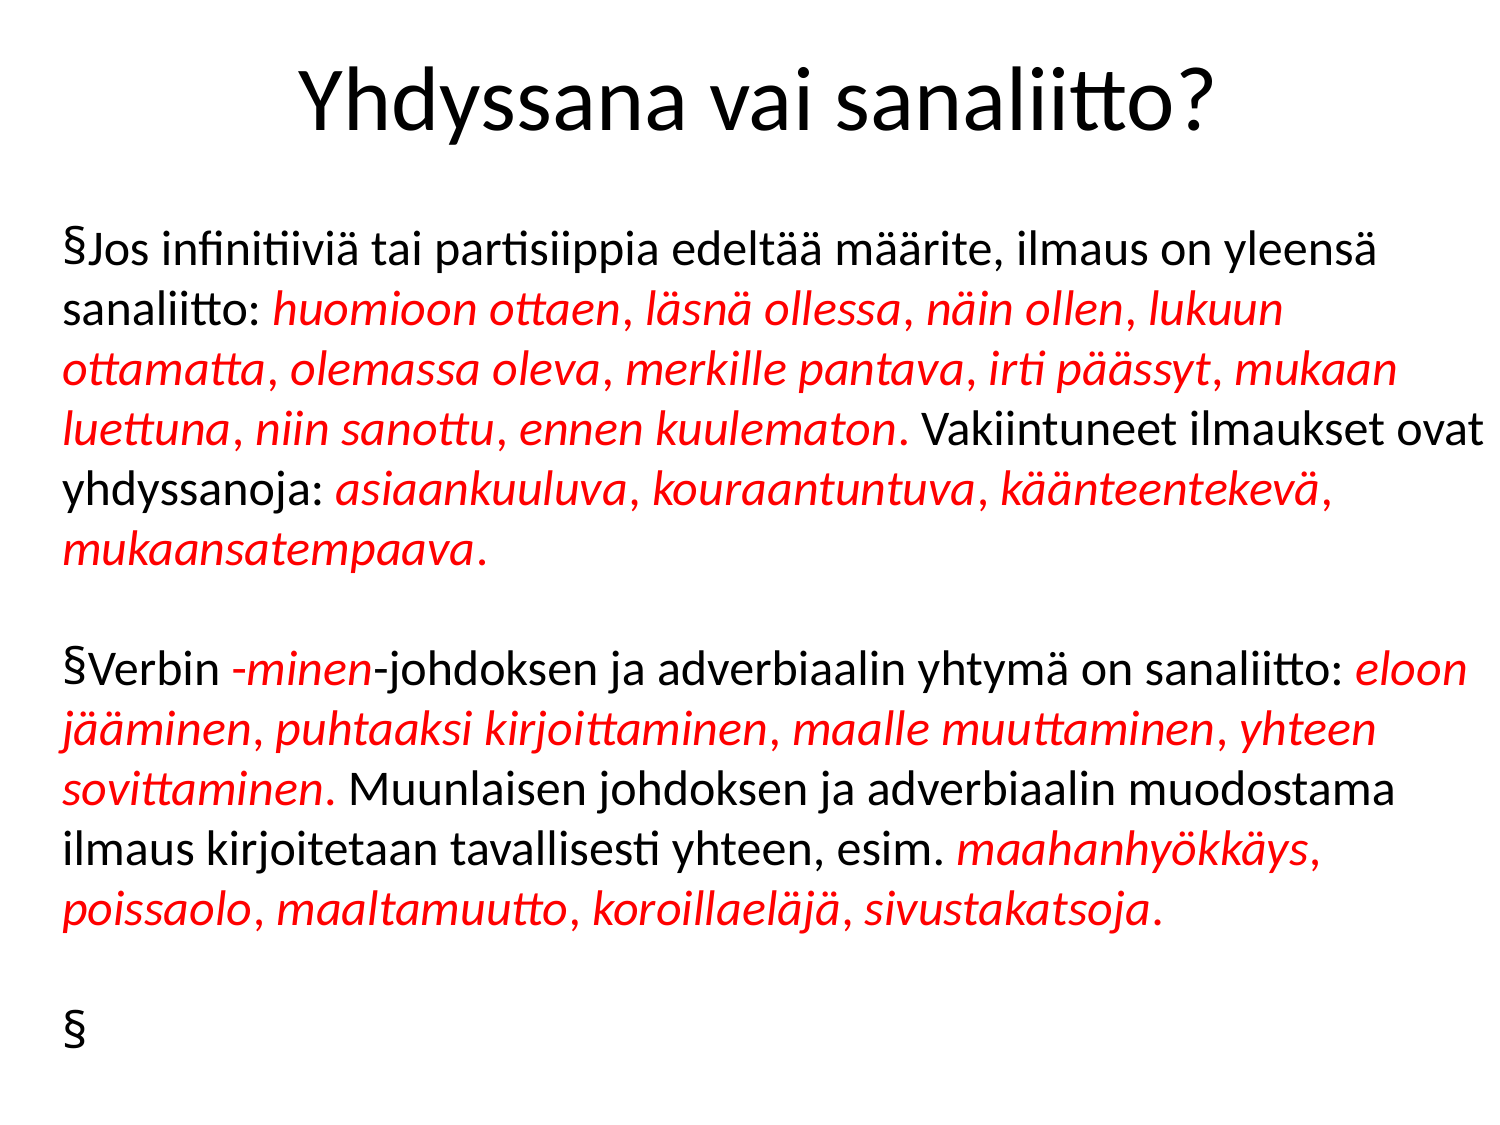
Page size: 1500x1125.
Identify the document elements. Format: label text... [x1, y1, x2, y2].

title Yhdyssana vai sanaliitto? [84, 0, 1435, 188]
text_box Jos infinitiiviä tai partisiippia edeltää määrite, ilmaus on yleensä sanaliitto: huomioon ottaen, läsnä ollessa, näin ollen, lukuun ottamatta, olemassa oleva, merkille pantava, irti päässyt, mukaan luettuna, niin sanottu, ennen kuulematon. Vakiintuneet ilmaukset ovat yhdyssanoja: asiaankuuluva, kouraantuntuva, käänteentekevä, mukaansatempaava. Verbin -minen-johdoksen ja adverbiaalin yhtymä on sanaliitto: eloon jääminen, puhtaaksi kirjoittaminen, maalle muuttaminen, yhteen sovittaminen. Muunlaisen johdoksen ja adverbiaalin muodostama ilmaus kirjoitetaan tavallisesti yhteen, esim. maahanhyökkäys, poissaolo, maaltamuutto, koroillaeläjä, sivustakatsoja. [47, 208, 1500, 1071]
